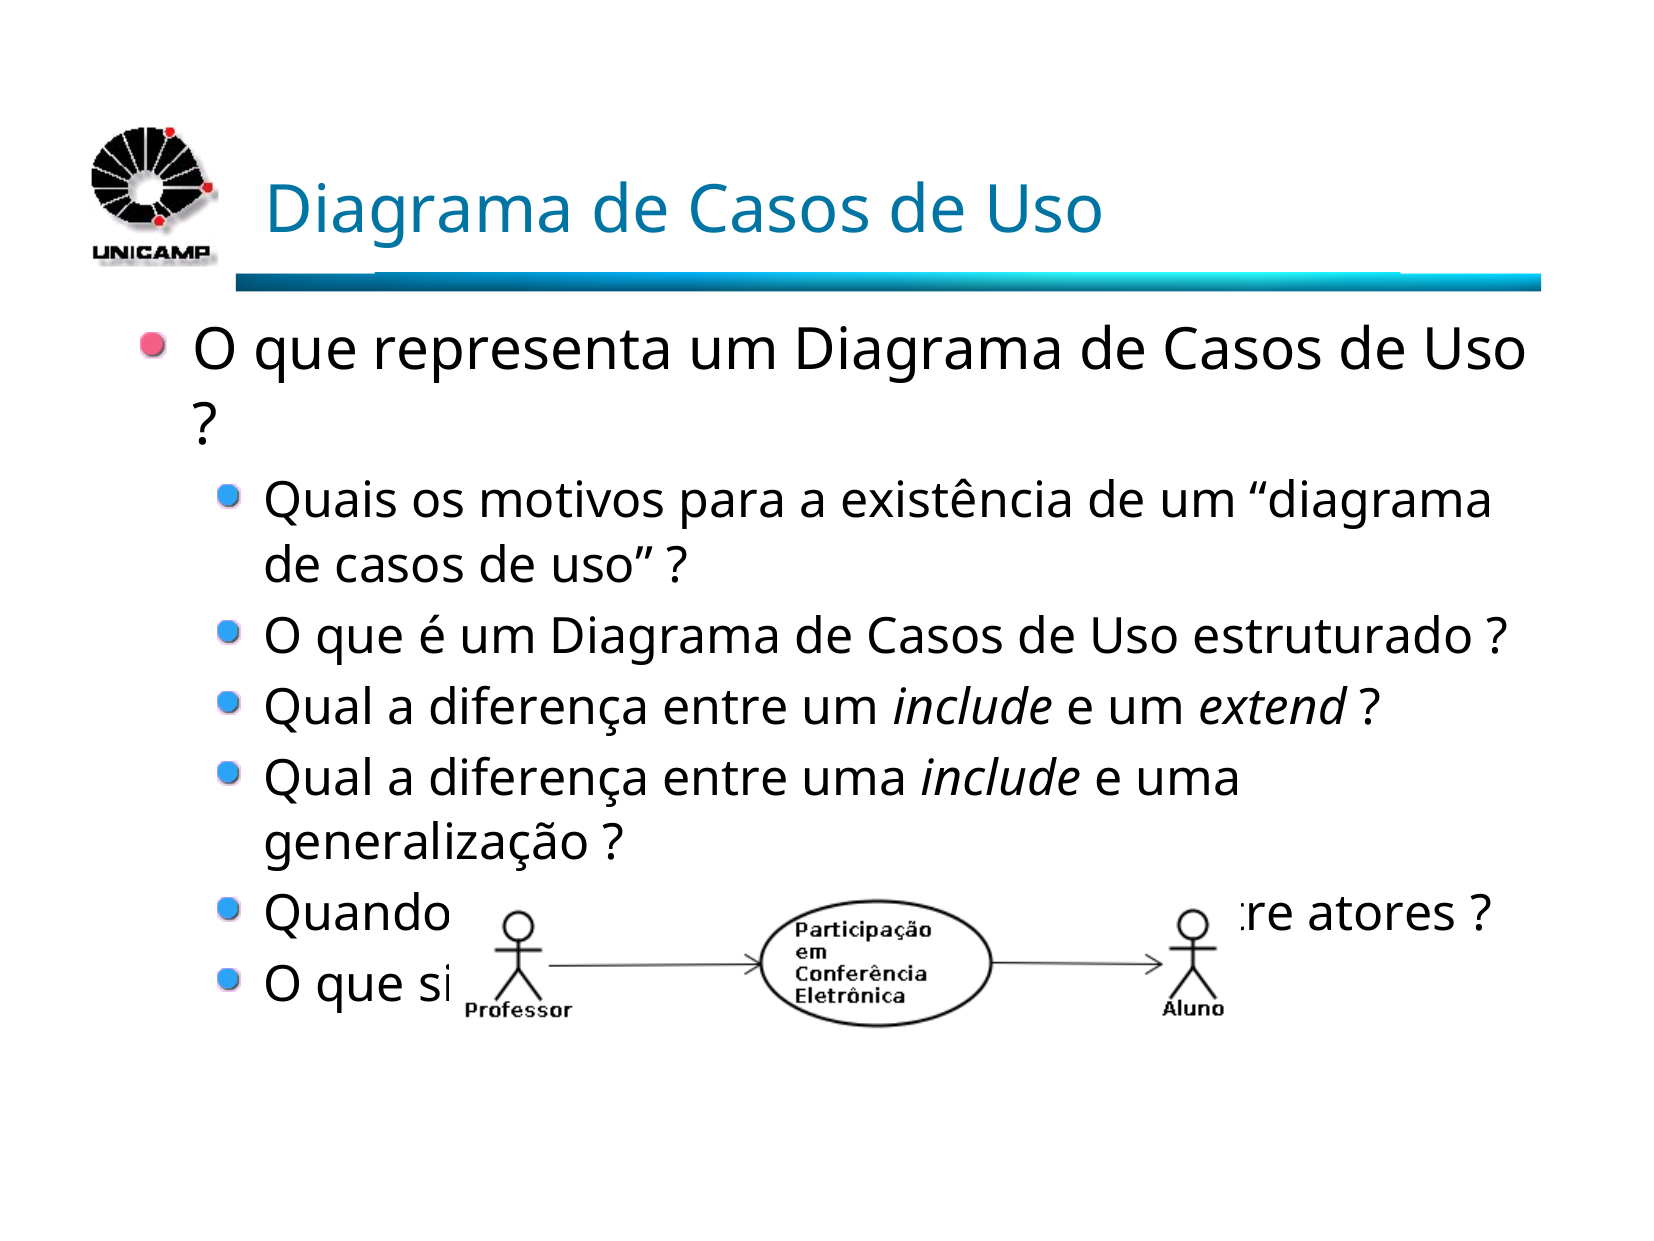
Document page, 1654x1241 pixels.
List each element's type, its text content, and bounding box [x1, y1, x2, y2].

list O que representa um Diagrama de Casos de Uso ? Quais os motivos para a existência de um “diagrama de casos de uso” ? O que é um Diagrama de Casos de Uso estruturado ? Qual a diferença entre um include e um extend ? Qual a diferença entre uma include e uma generalização ? Quando devo usar uma generalização entre atores ? O que significa a seguinte notação: [121, 309, 1534, 1167]
picture [125, 272, 1654, 295]
picture [449, 885, 1241, 1063]
title Diagrama de Casos de Uso [264, 57, 1534, 250]
